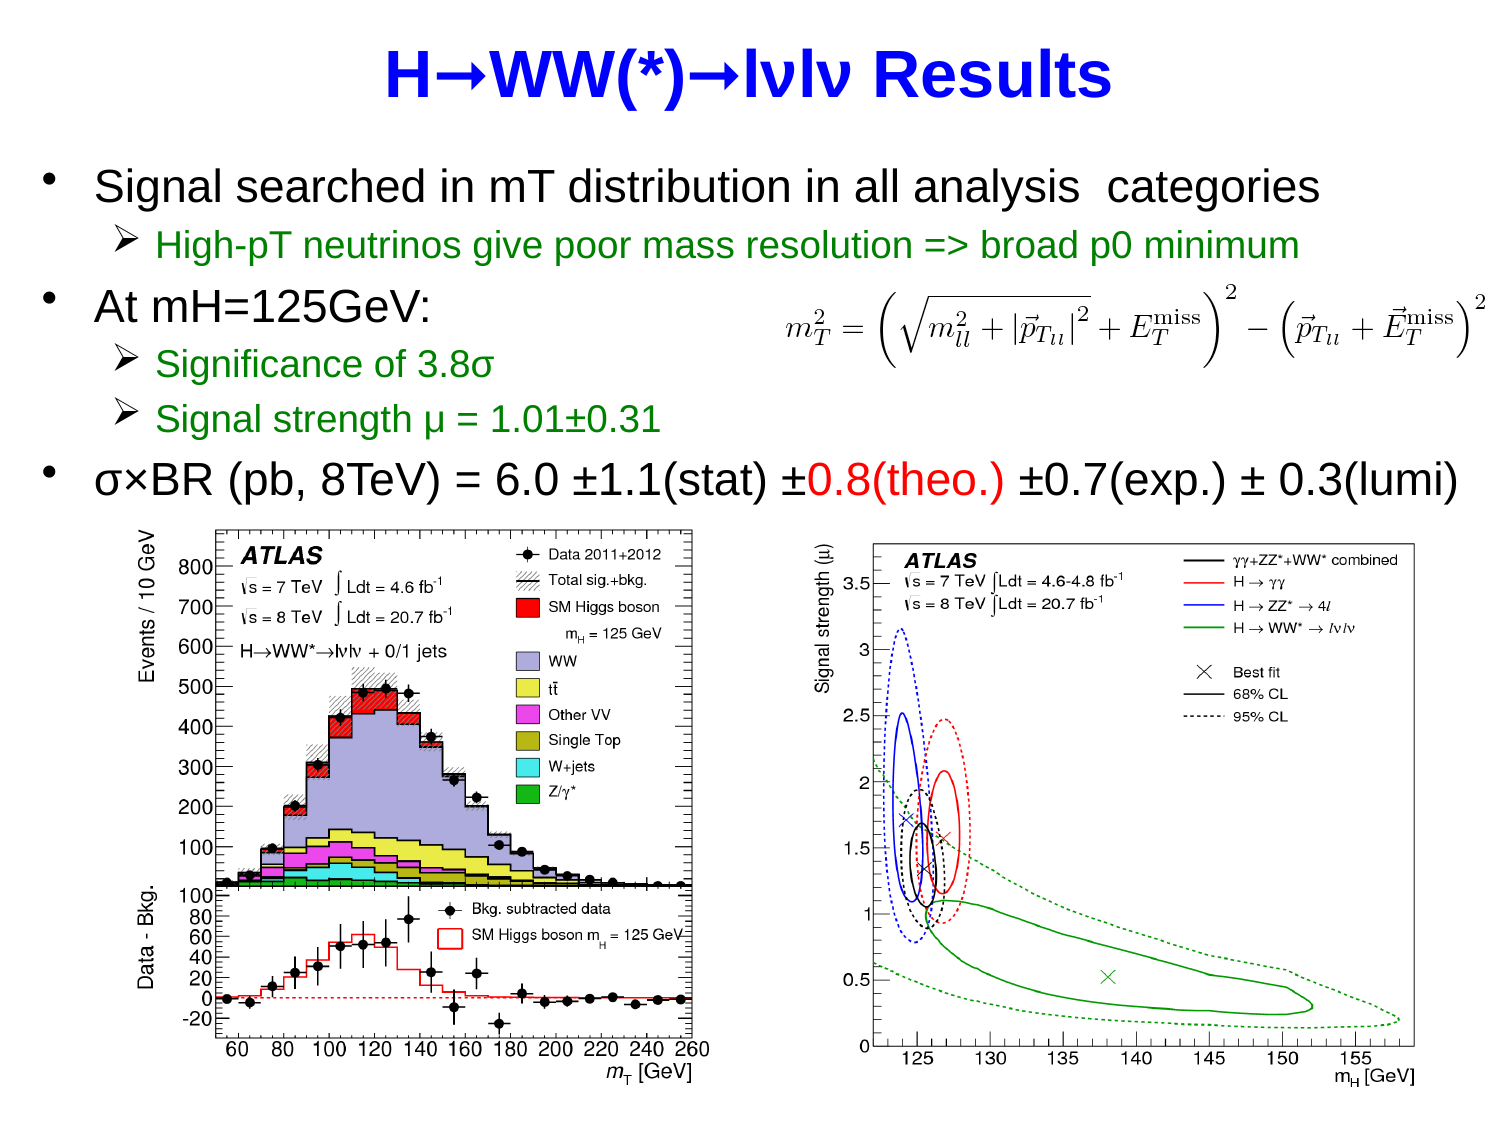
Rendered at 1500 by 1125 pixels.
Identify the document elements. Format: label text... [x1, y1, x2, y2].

list Signal searched in mT distribution in all analysis categories High-pT neutrinos give poor mass resolution => broad p0 minimum At mH=125GeV: Significance of 3.8σ Signal strength μ = 1.01±0.31 σ×BR (pb, 8TeV) = 6.0 ±1.1(stat) ±0.8(theo.) ±0.7(exp.) ± 0.3(lumi) [26, 148, 1500, 555]
picture [762, 275, 1500, 372]
picture [810, 555, 1439, 1091]
title H➞WW(*)➞lνlν Results [75, 23, 1425, 119]
picture [119, 555, 722, 1088]
